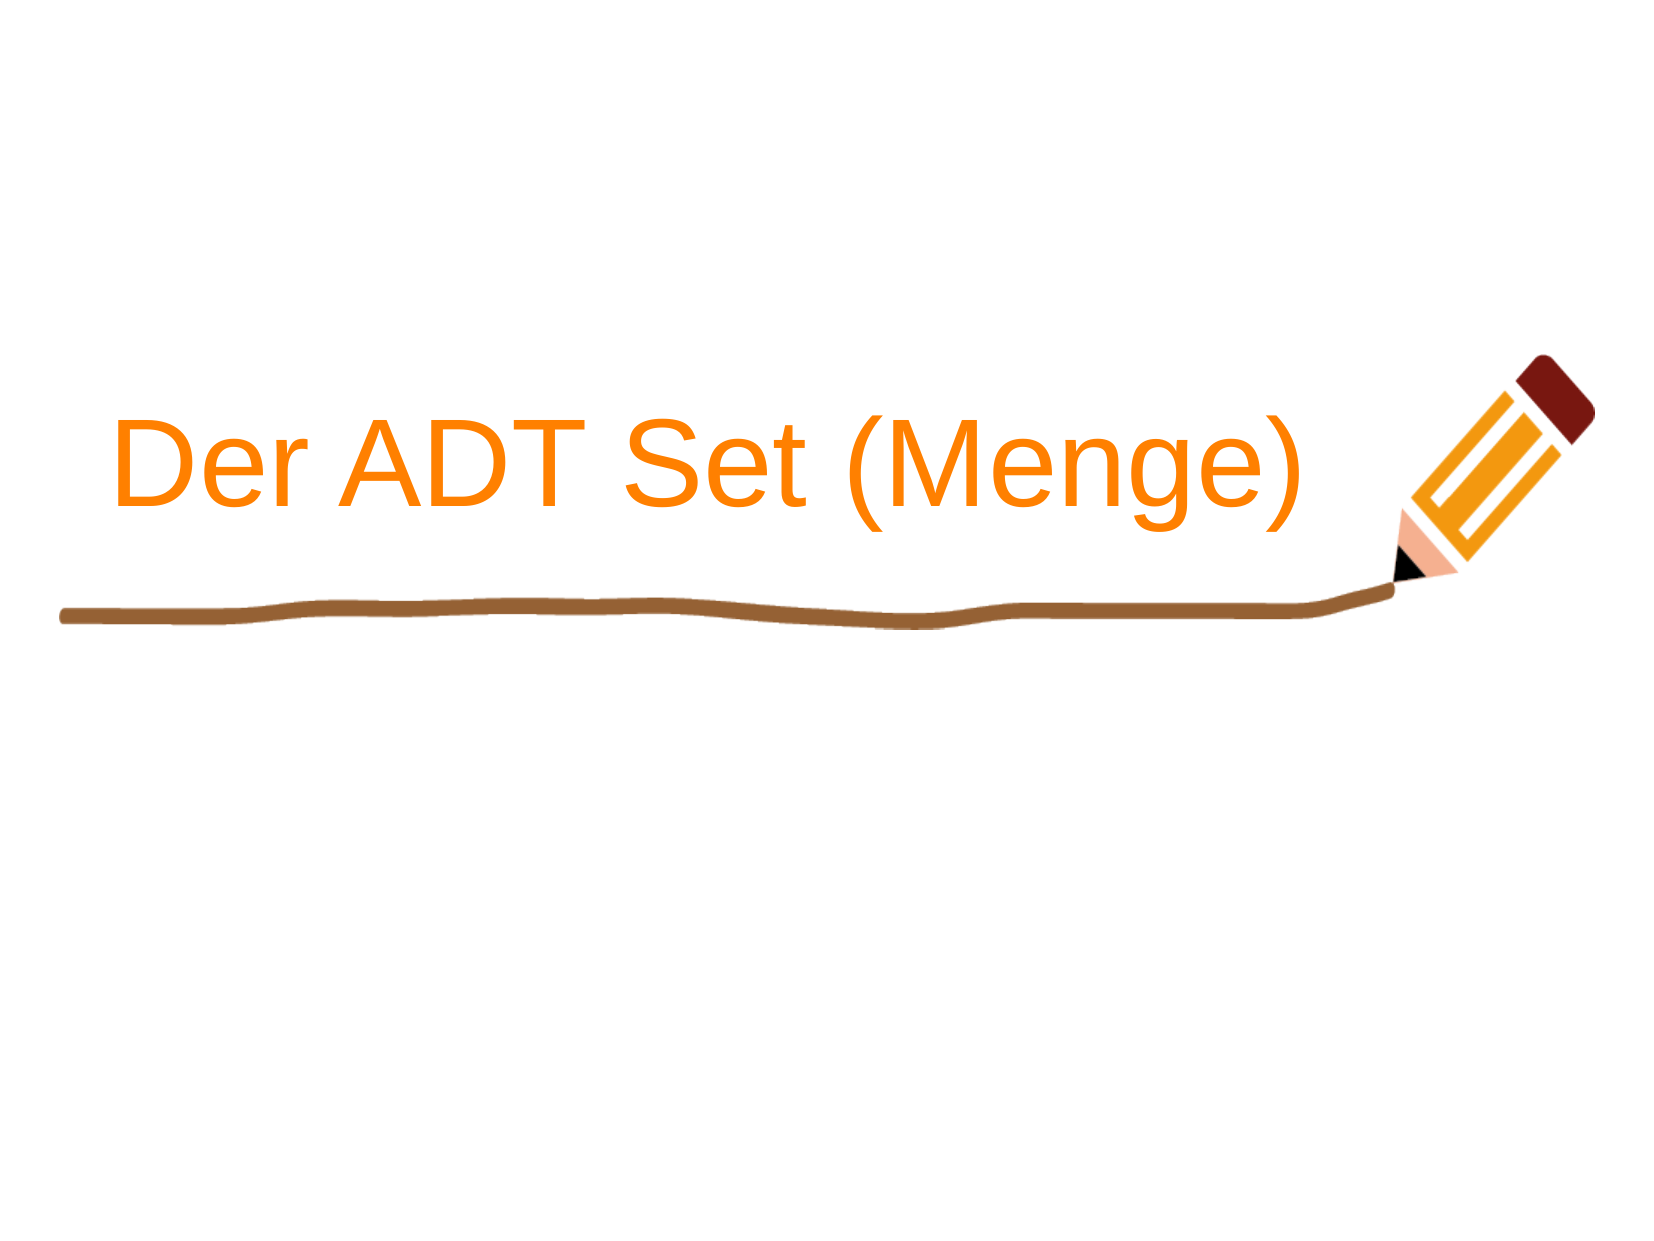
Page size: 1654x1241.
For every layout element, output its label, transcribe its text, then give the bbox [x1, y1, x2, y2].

title Der ADT Set (Menge) [88, 354, 1329, 571]
picture [59, 354, 1595, 630]
